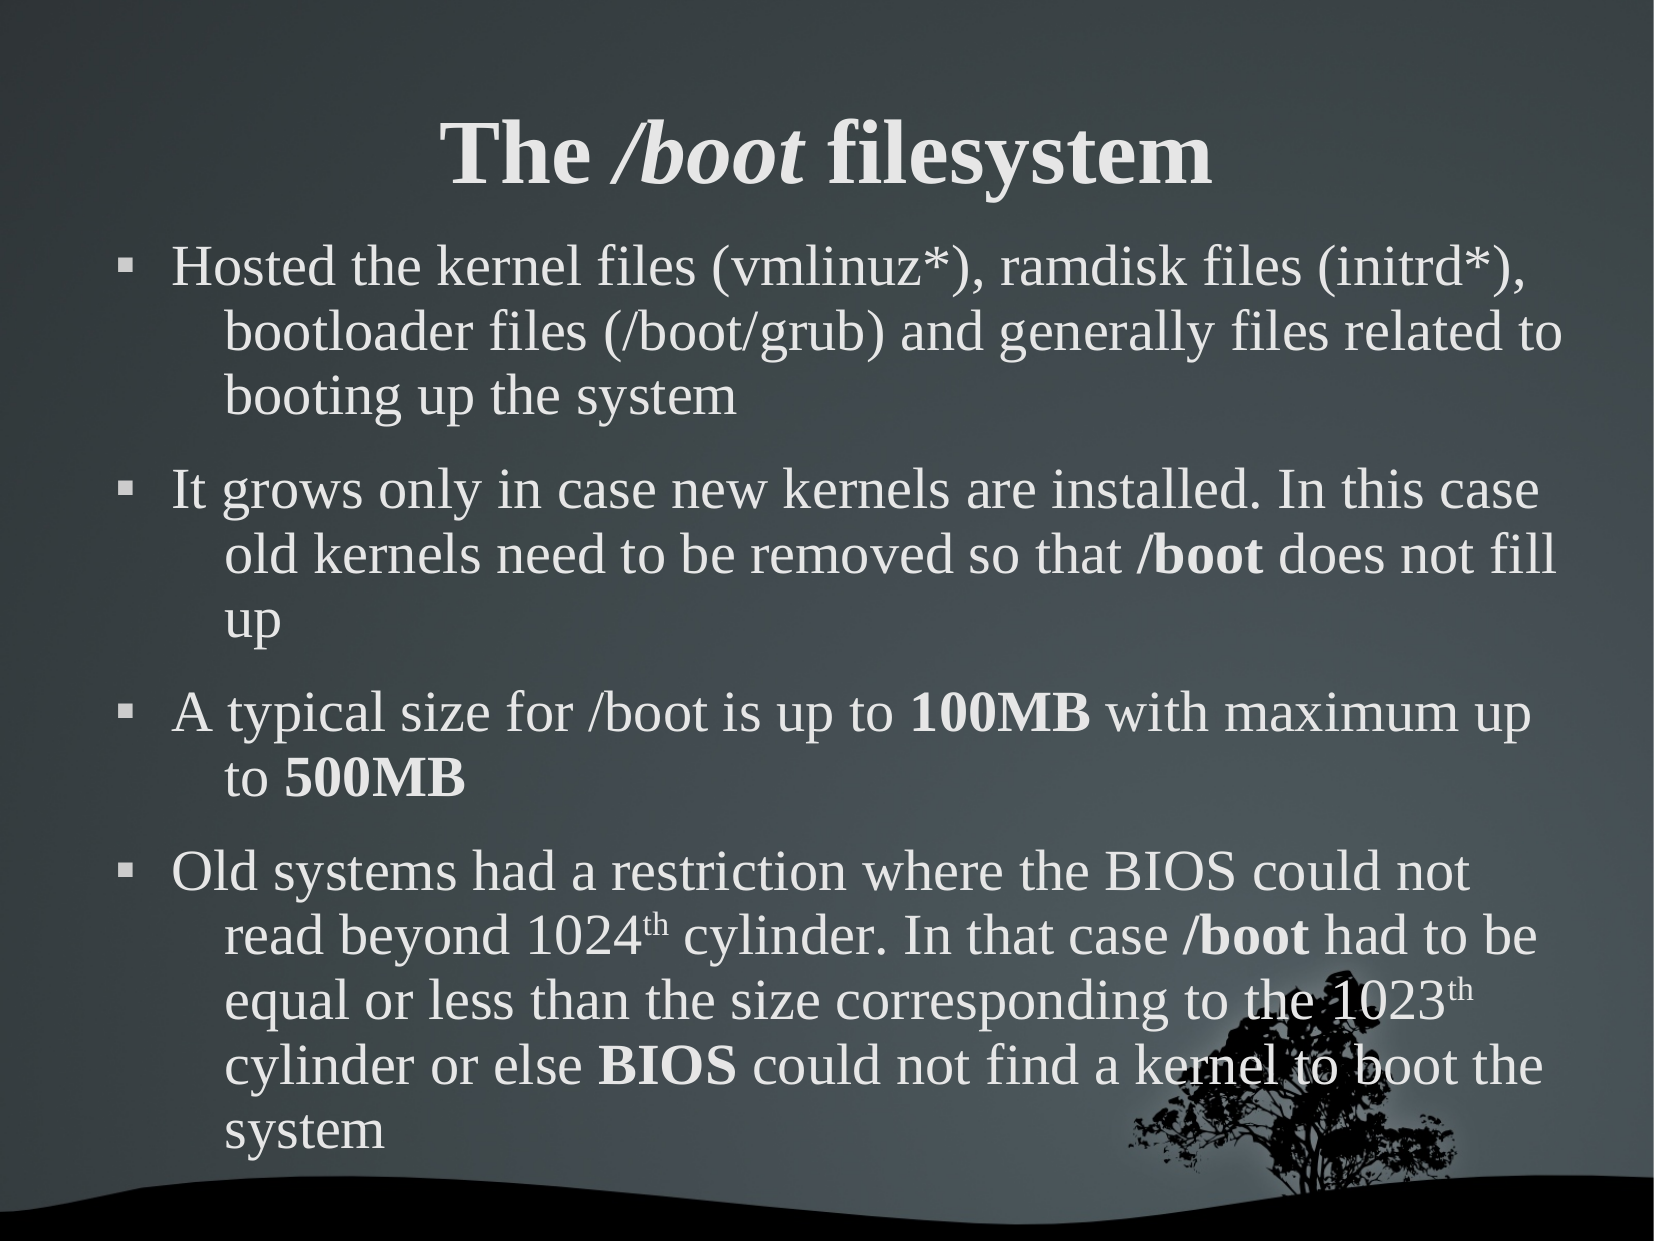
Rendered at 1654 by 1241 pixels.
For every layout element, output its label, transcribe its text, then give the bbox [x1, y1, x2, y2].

title The /boot filesystem [82, 49, 1571, 257]
picture [0, 0, 1654, 1241]
list Hosted the kernel files (vmlinuz*), ramdisk files (initrd*), bootloader files (/boot/grub) and generally files related to booting up the system It grows only in case new kernels are installed. In this case old kernels need to be removed so that /boot does not fill up A typical size for /boot is up to 100ΜΒ with maximum up to 500ΜΒ Old systems had a restriction where the BIOS could not read beyond 1024th cylinder. In that case /boot had to be equal or less than the size corresponding to the 1023th cylinder or else BIOS could not find a kernel to boot the system [82, 257, 1571, 1213]
